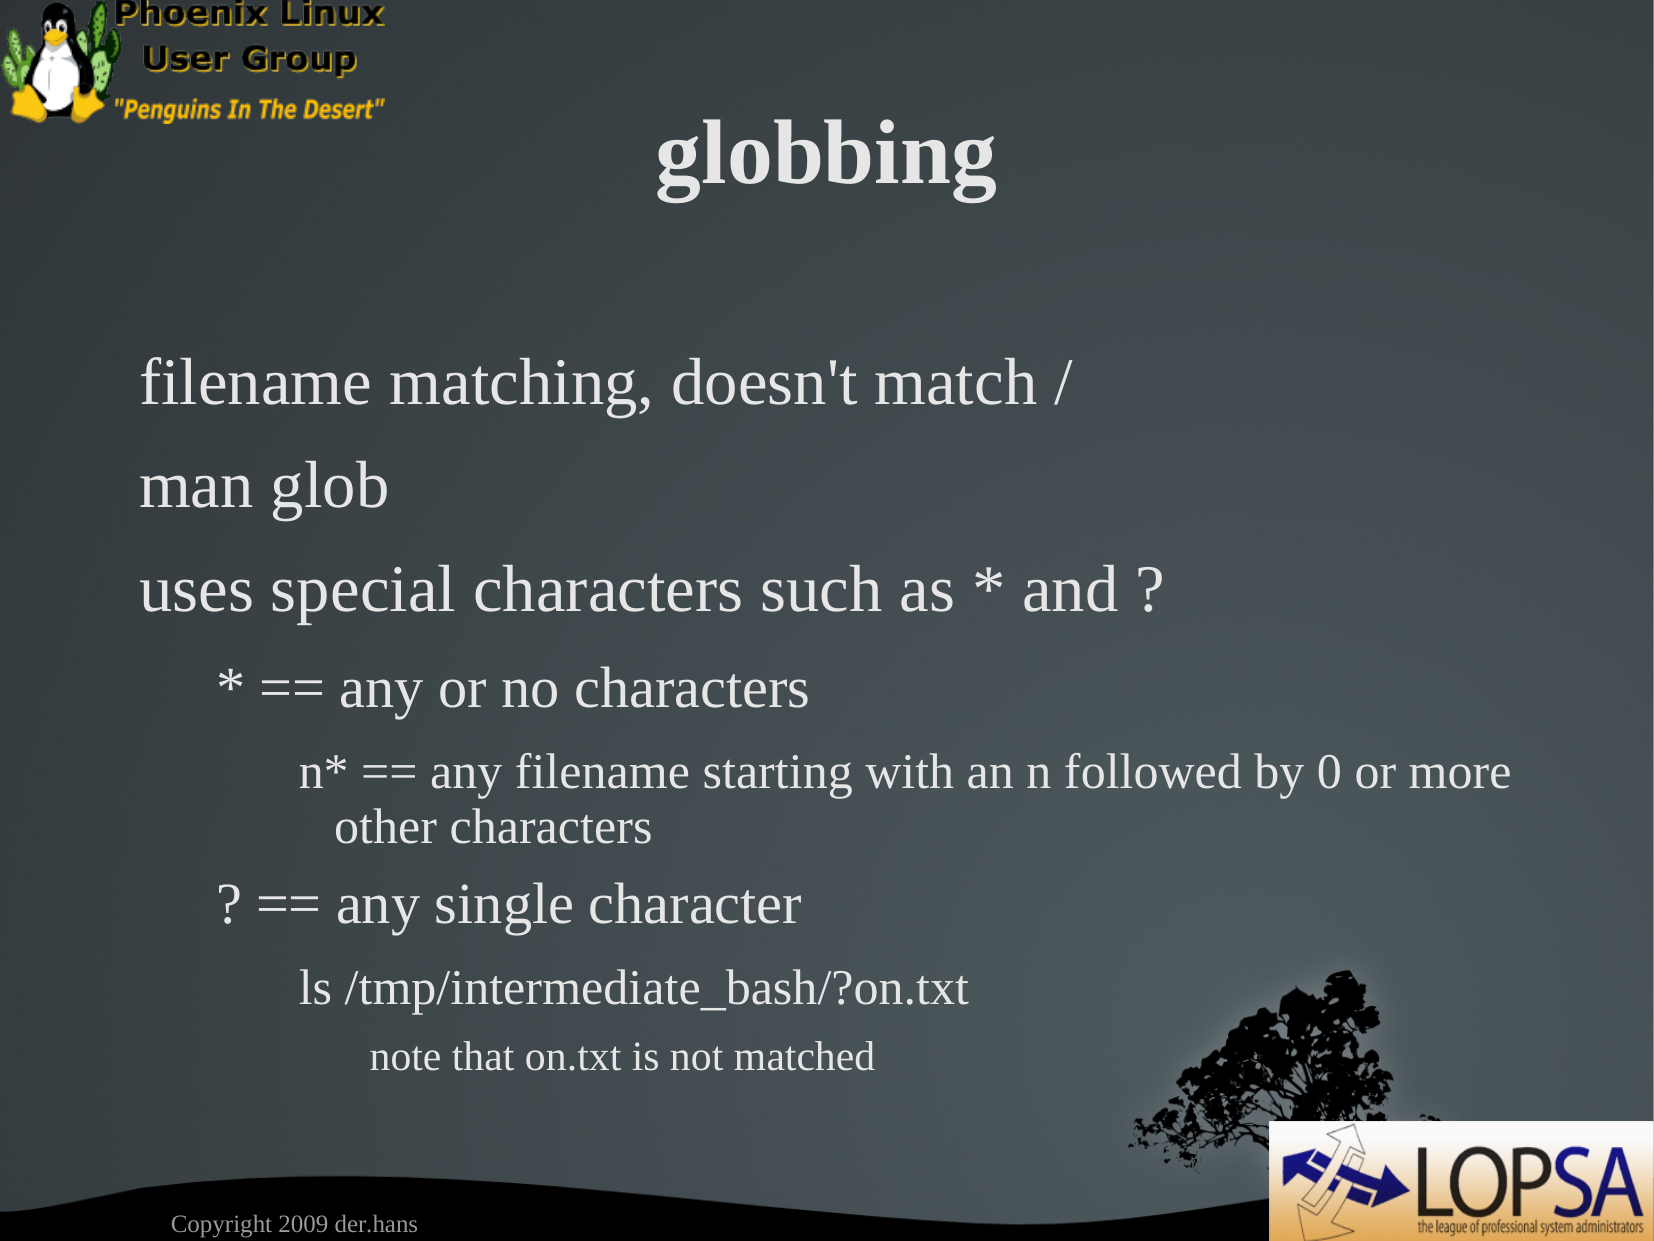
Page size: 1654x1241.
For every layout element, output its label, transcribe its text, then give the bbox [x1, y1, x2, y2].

list filename matching, doesn't match / man glob uses special characters such as * and ? * == any or no characters n* == any filename starting with an n followed by 0 or more other characters ? == any single character ls /tmp/intermediate_bash/?on.txt note that on.txt is not matched [121, 344, 1534, 1132]
picture [0, 0, 1654, 1241]
title globbing [82, 49, 1571, 257]
